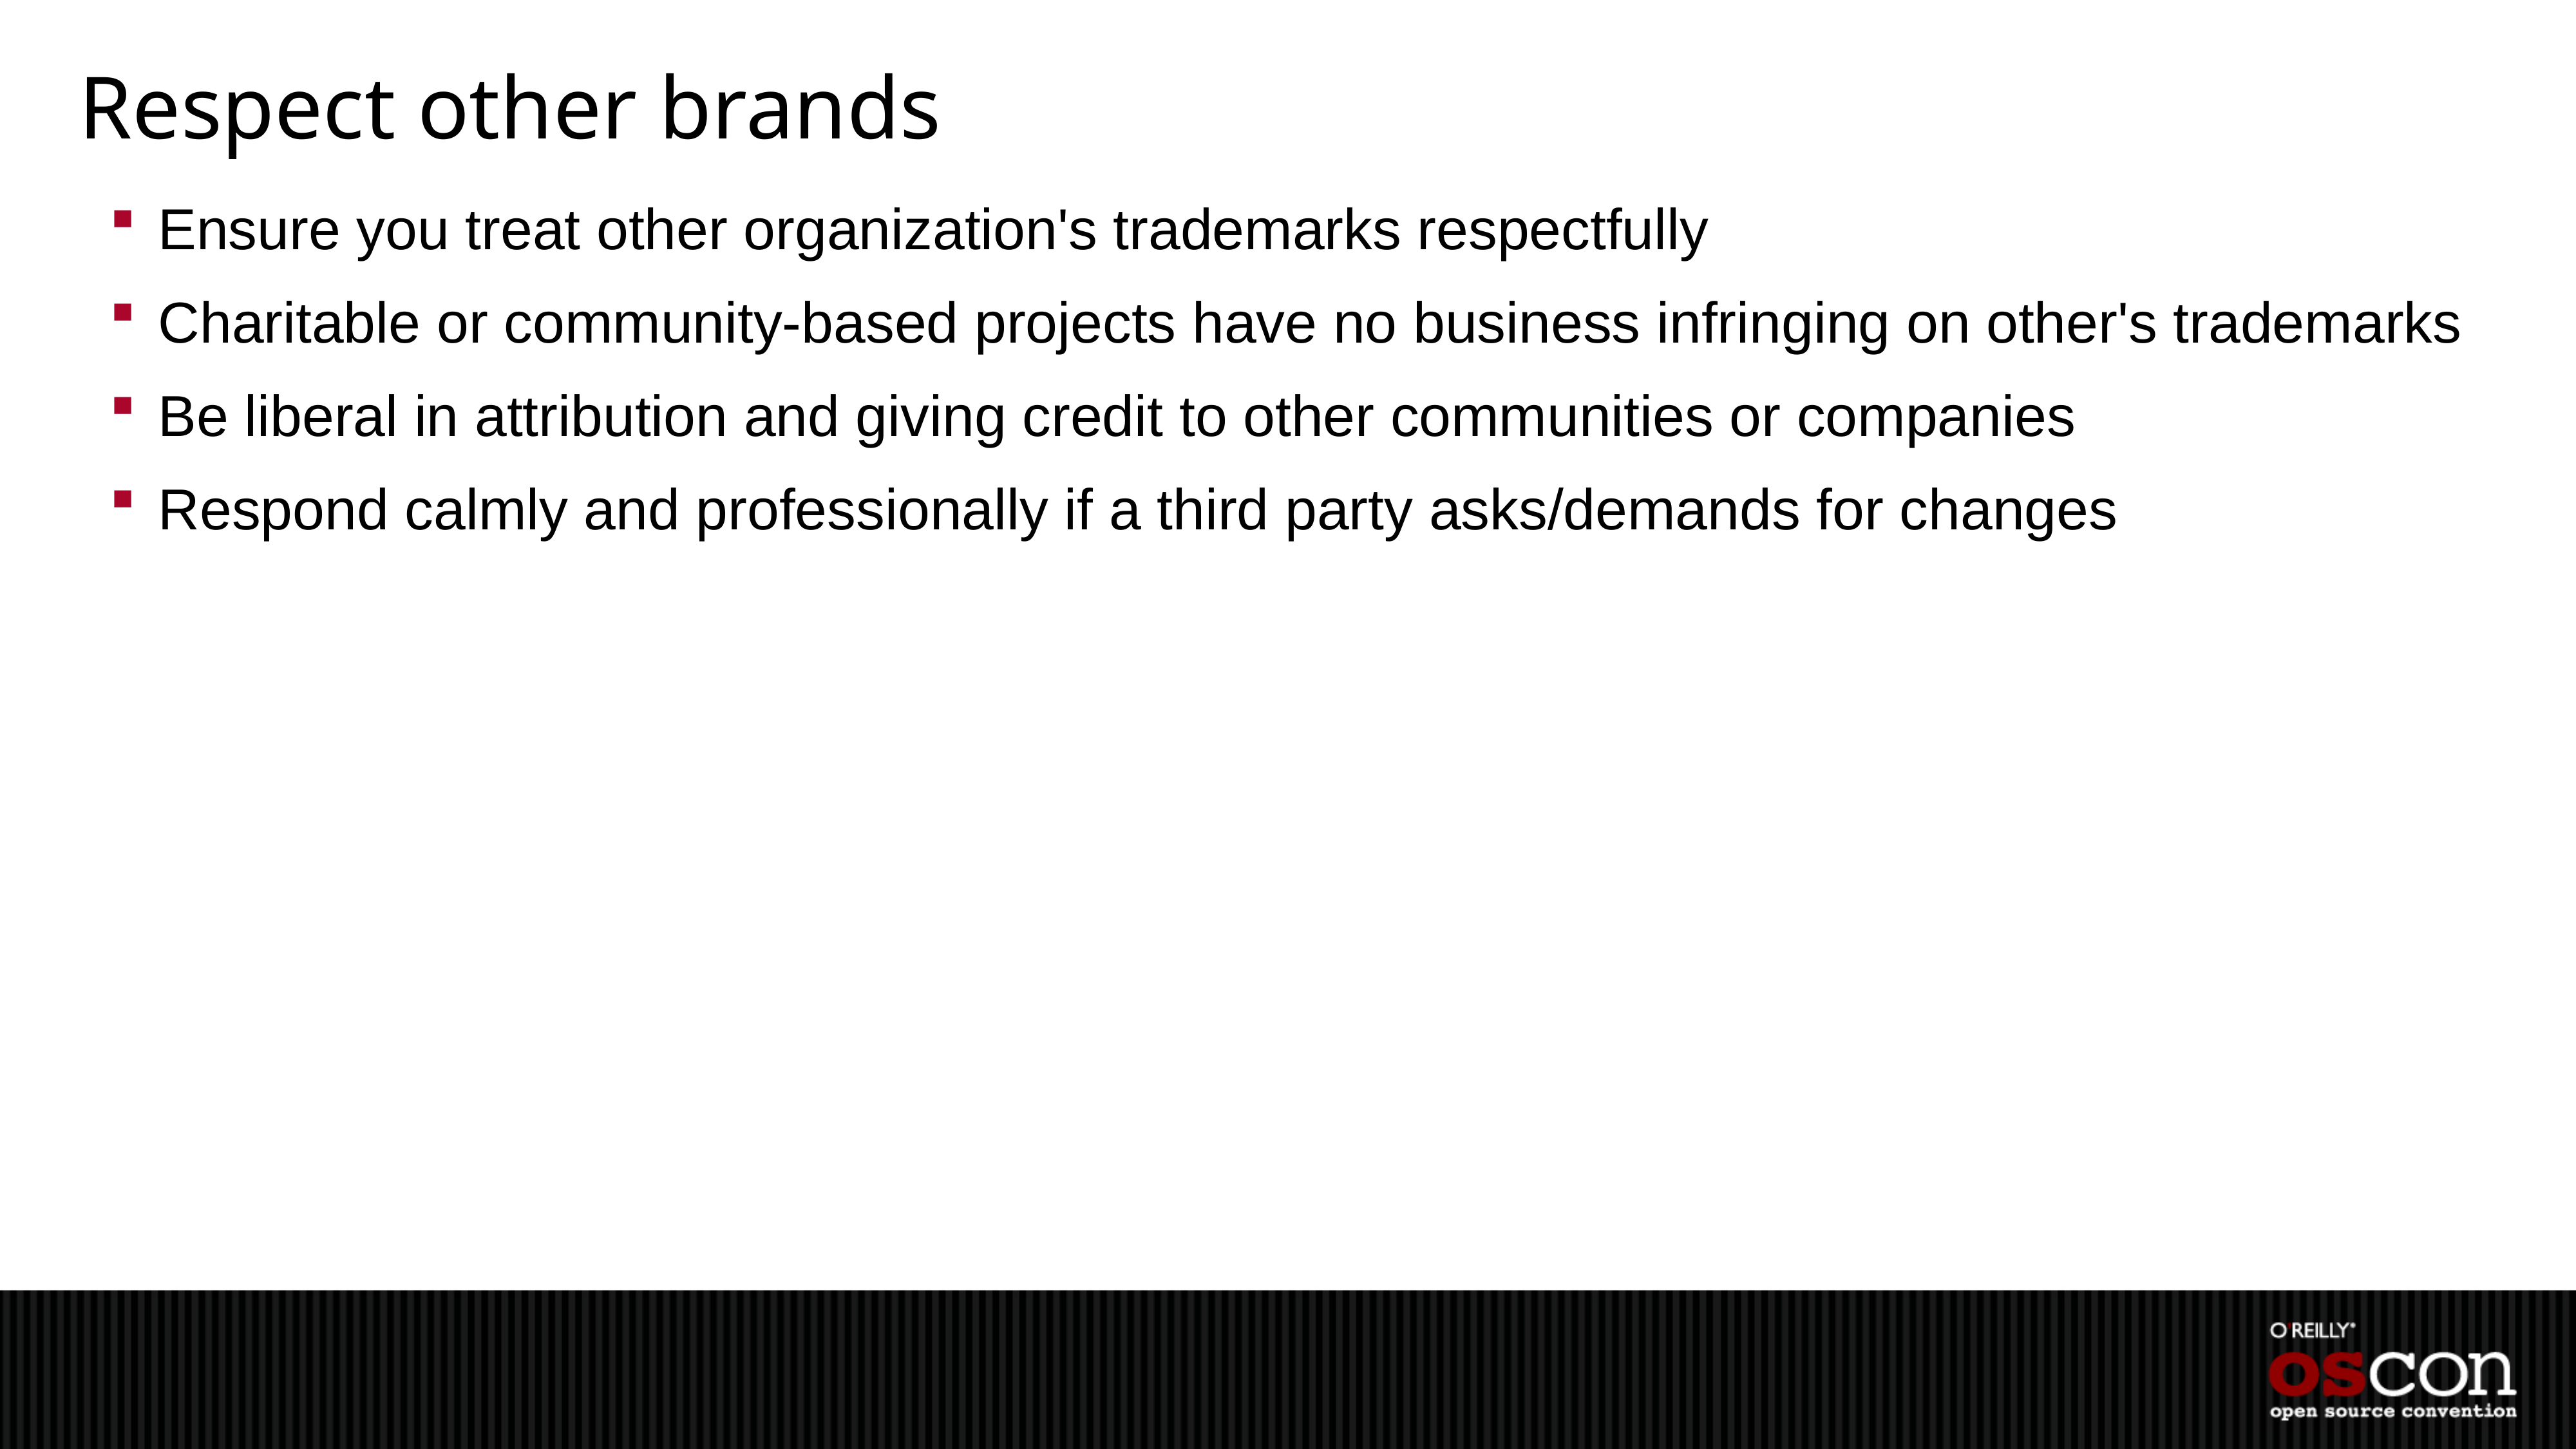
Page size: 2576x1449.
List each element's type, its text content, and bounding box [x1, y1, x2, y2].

title Respect other brands [73, 17, 2503, 192]
picture [0, 0, 2576, 1449]
list Ensure you treat other organization's trademarks respectfully Charitable or community-based projects have no business infringing on other's trademarks Be liberal in attribution and giving credit to other communities or companies Respond calmly and professionally if a third party asks/demands for changes [76, 191, 2505, 1449]
